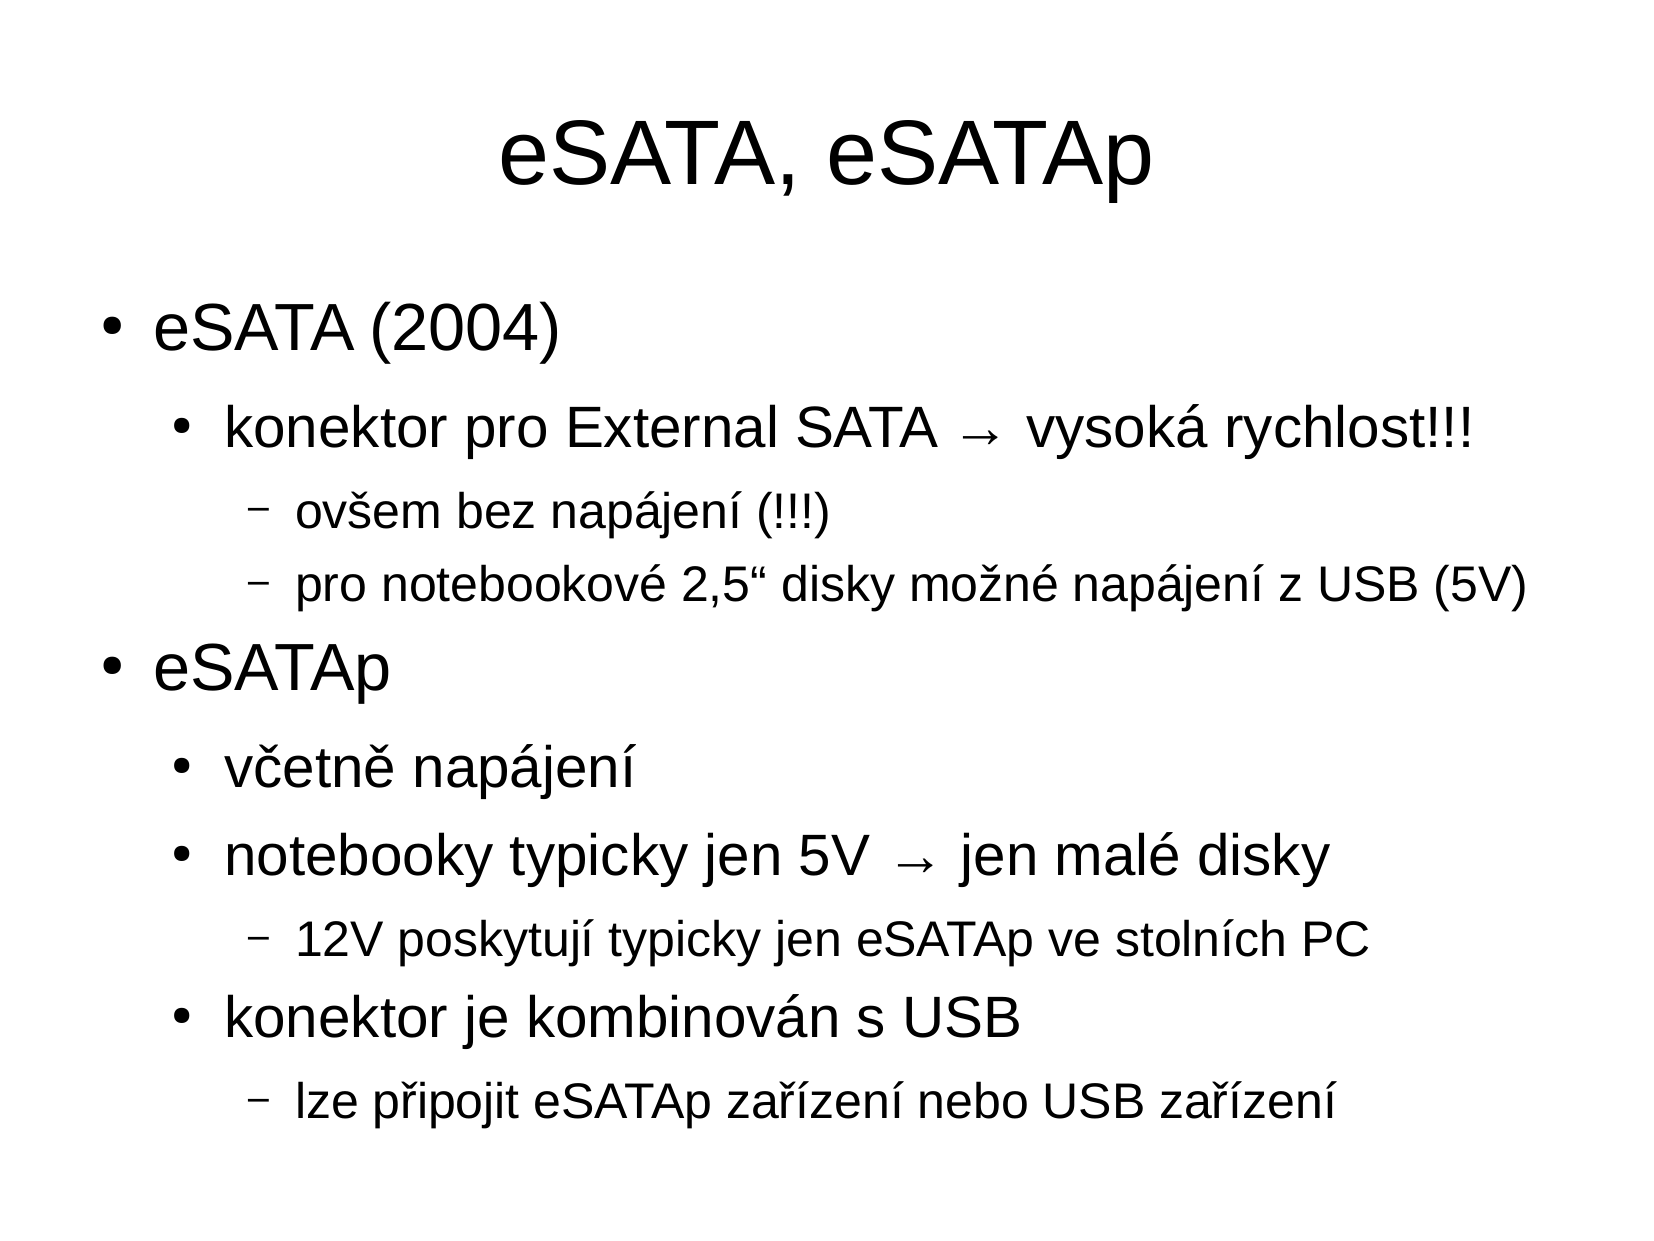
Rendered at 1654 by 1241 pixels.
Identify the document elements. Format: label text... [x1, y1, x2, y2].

list eSATA (2004) konektor pro External SATA → vysoká rychlost!!! ovšem bez napájení (!!!) pro notebookové 2,5“ disky možné napájení z USB (5V) eSATAp včetně napájení notebooky typicky jen 5V → jen malé disky 12V poskytují typicky jen eSATAp ve stolních PC konektor je kombinován s USB lze připojit eSATAp zařízení nebo USB zařízení [82, 290, 1571, 1130]
title eSATA, eSATAp [82, 56, 1571, 250]
